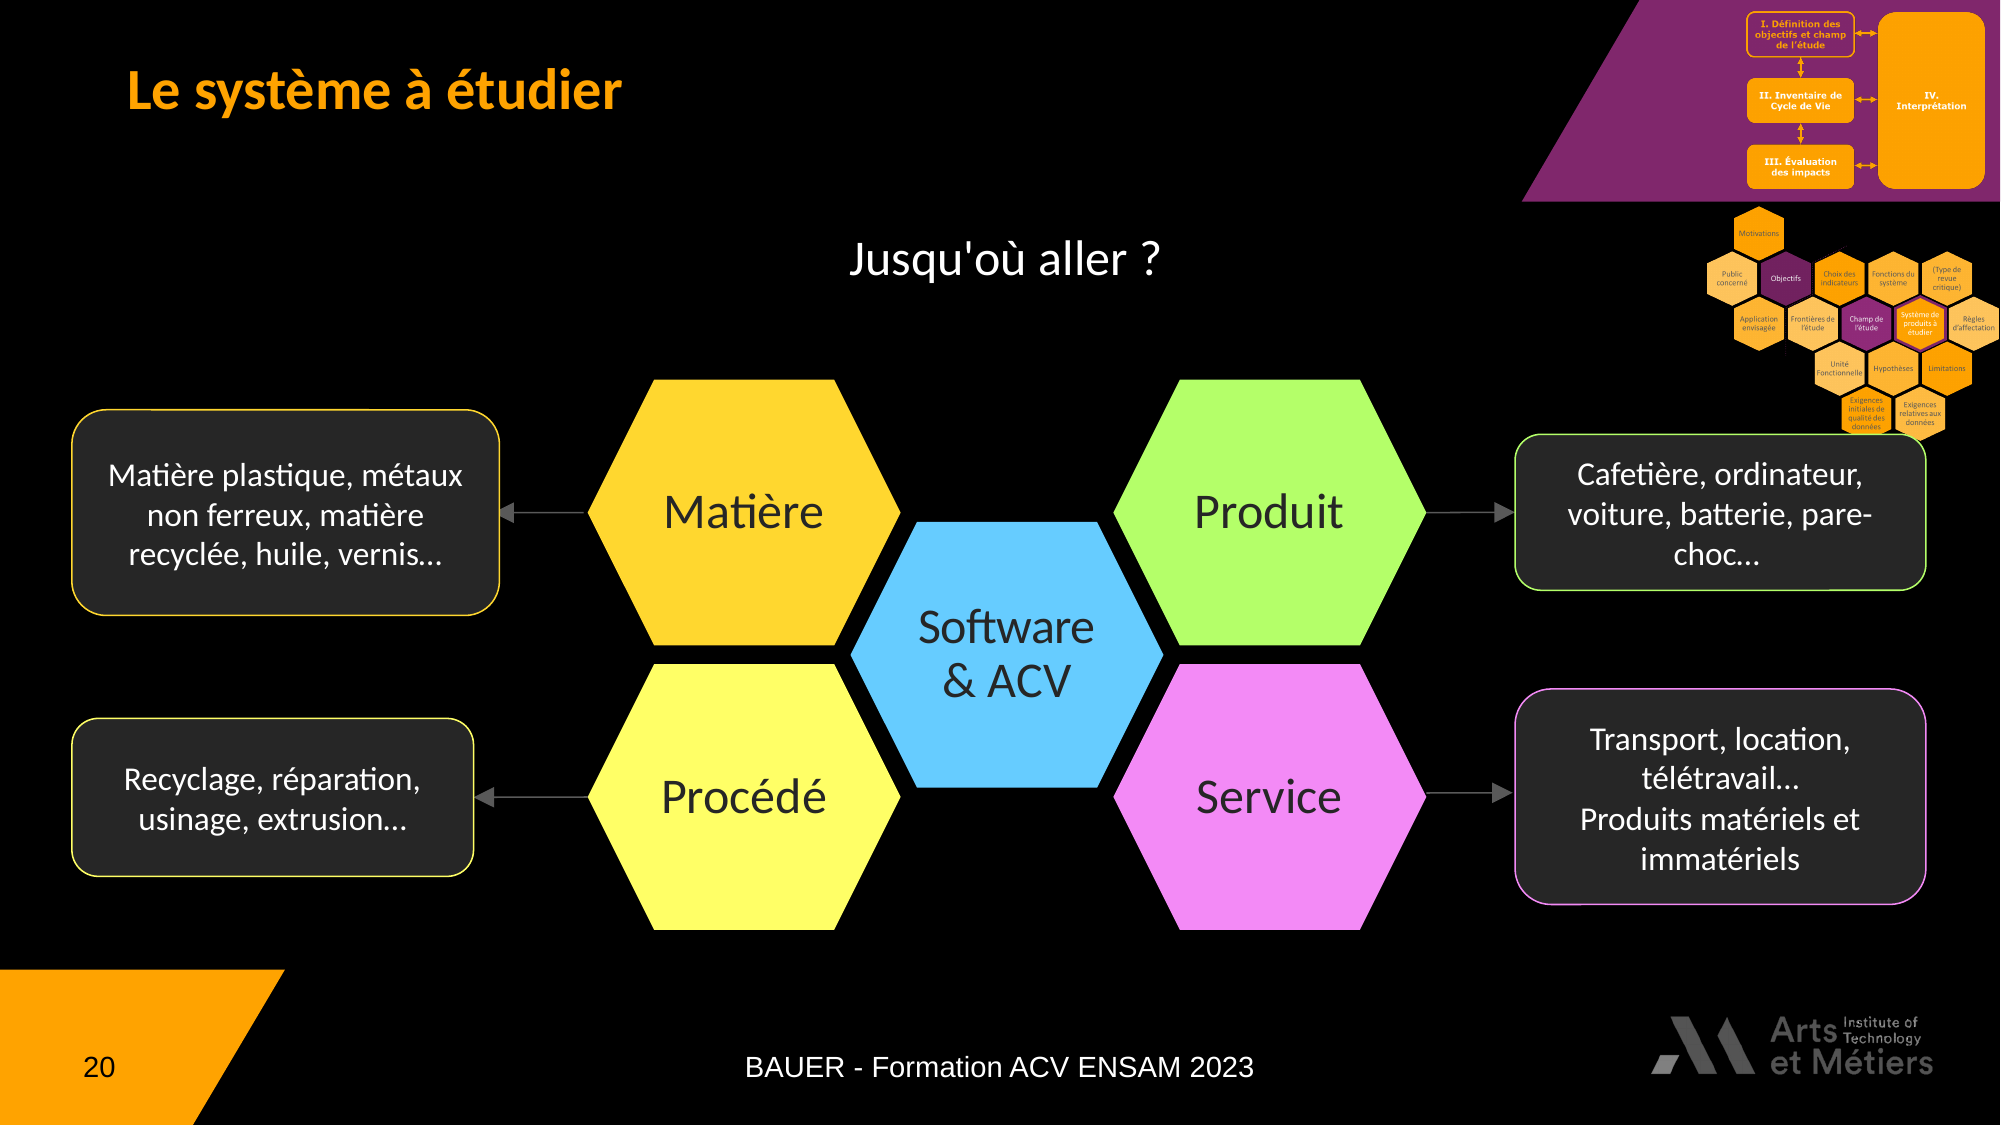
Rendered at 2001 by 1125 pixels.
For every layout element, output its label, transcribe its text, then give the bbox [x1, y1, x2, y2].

text_box Procédé [587, 664, 901, 930]
text_box Recyclage, réparation, usinage, extrusion… [71, 718, 474, 877]
text_box Service [1113, 664, 1427, 930]
picture [1631, 997, 1952, 1093]
text_box Transport, location, télétravail… Produits matériels et immatériels [1515, 688, 1926, 905]
text_box Software & ACV [850, 521, 1164, 788]
text_box Cafetière, ordinateur, voiture, batterie, pare-choc… [1515, 434, 1926, 591]
text_box Matière [587, 379, 901, 646]
picture [1746, 11, 1985, 189]
text_box Jusqu'où aller ? [834, 217, 1189, 293]
text_box Matière plastique, métaux non ferreux, matière recyclée, huile, vernis… [71, 409, 500, 616]
title Le système à étudier [112, 51, 1252, 166]
picture [1707, 206, 2000, 441]
text_box Produit [1113, 379, 1427, 646]
